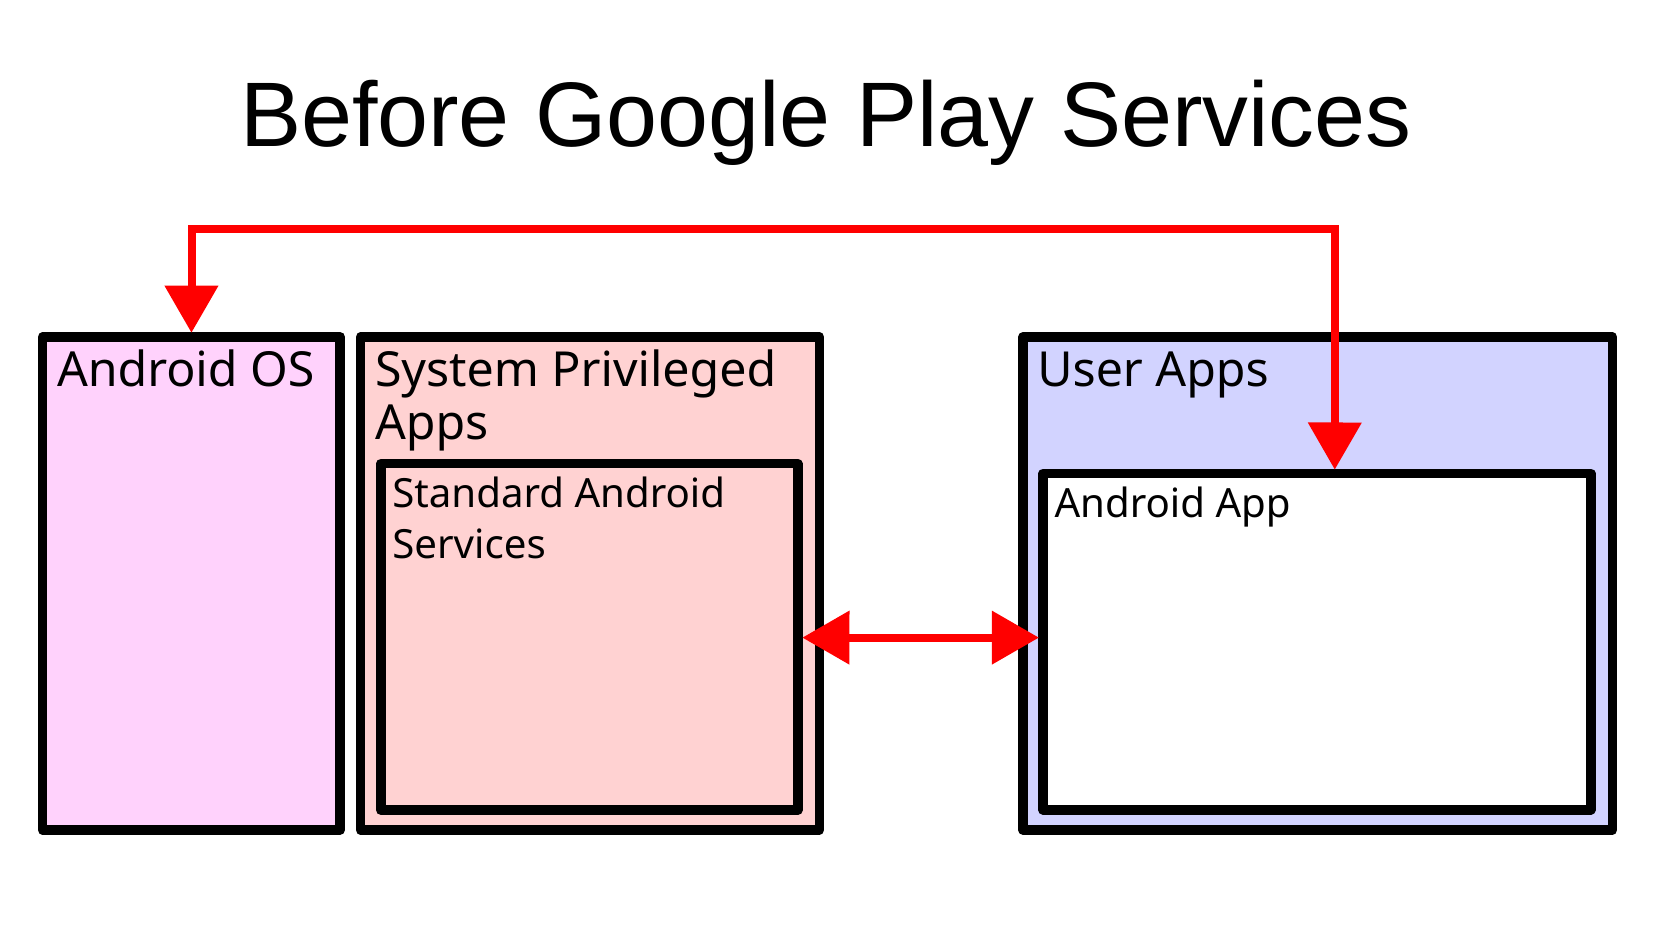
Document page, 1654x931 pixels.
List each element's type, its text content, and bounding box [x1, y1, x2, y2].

title Before Google Play Services [82, 37, 1571, 193]
picture [37, 225, 1618, 835]
